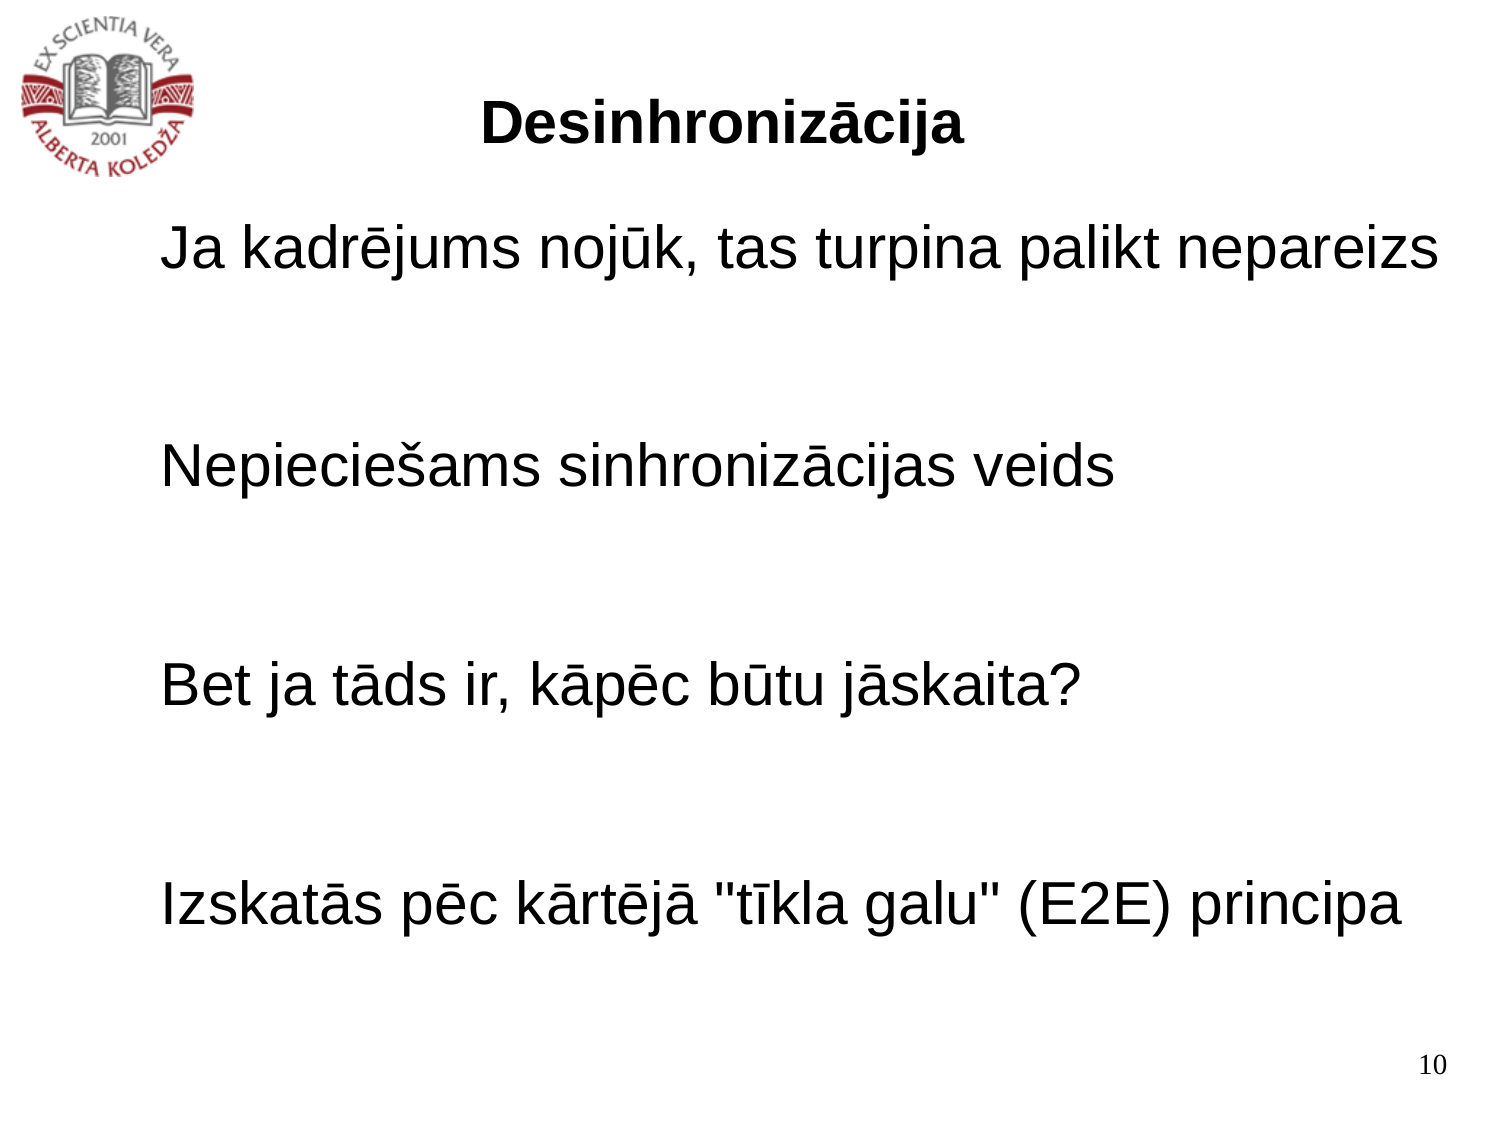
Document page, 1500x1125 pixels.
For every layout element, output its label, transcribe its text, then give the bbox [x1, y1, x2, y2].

picture [21, 16, 194, 177]
text_box <skaitlis> [1312, 1037, 1463, 1101]
list Ja kadrējums nojūk, tas turpina palikt nepareizs Nepieciešams sinhronizācijas veids Bet ja tāds ir, kāpēc būtu jāskaita? Izskatās pēc kārtējā "tīkla galu" (E2E) principa [74, 200, 1463, 1101]
title Desinhronizācija [50, 62, 1374, 175]
